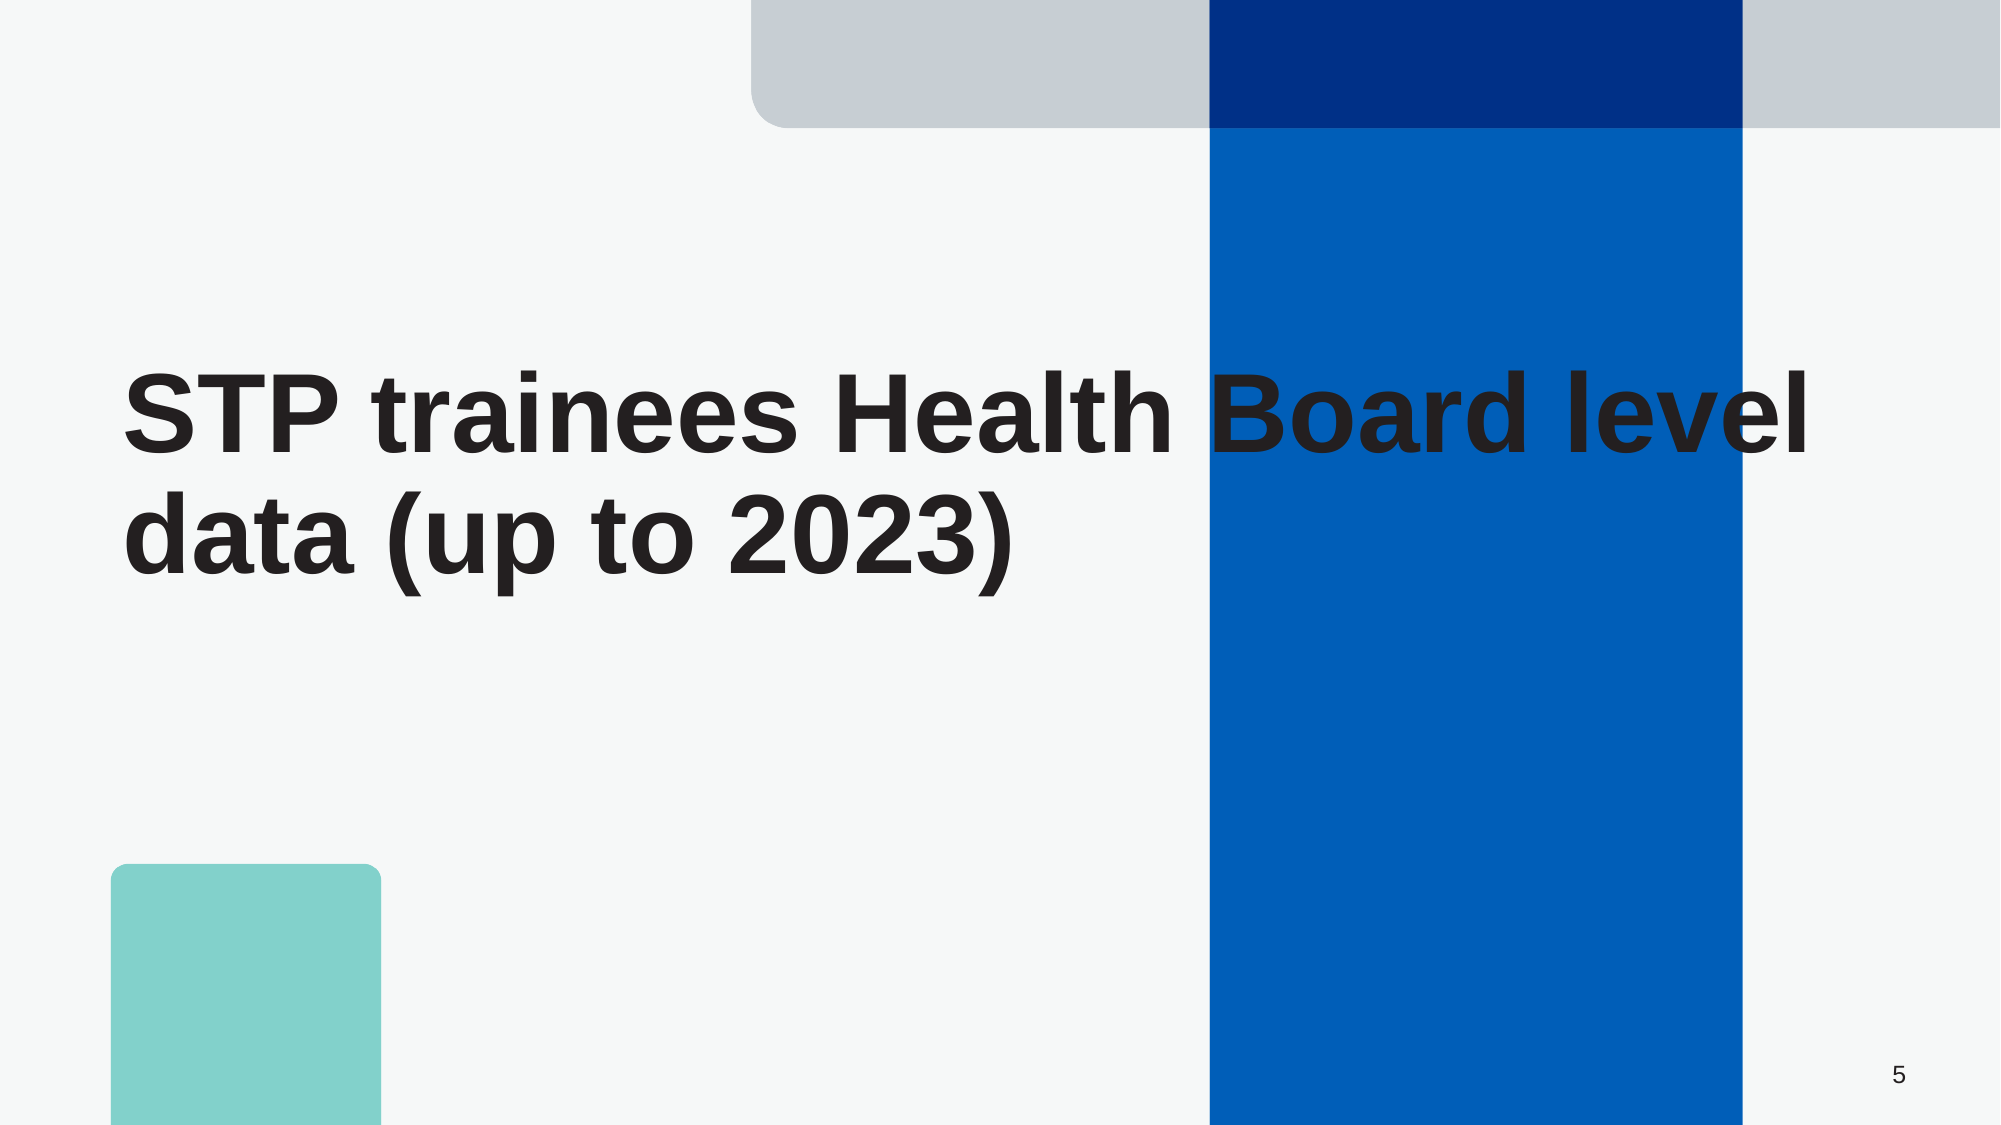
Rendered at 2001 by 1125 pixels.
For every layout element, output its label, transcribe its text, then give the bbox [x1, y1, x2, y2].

title STP trainees Health Board level data (up to 2023) [122, 355, 1155, 573]
